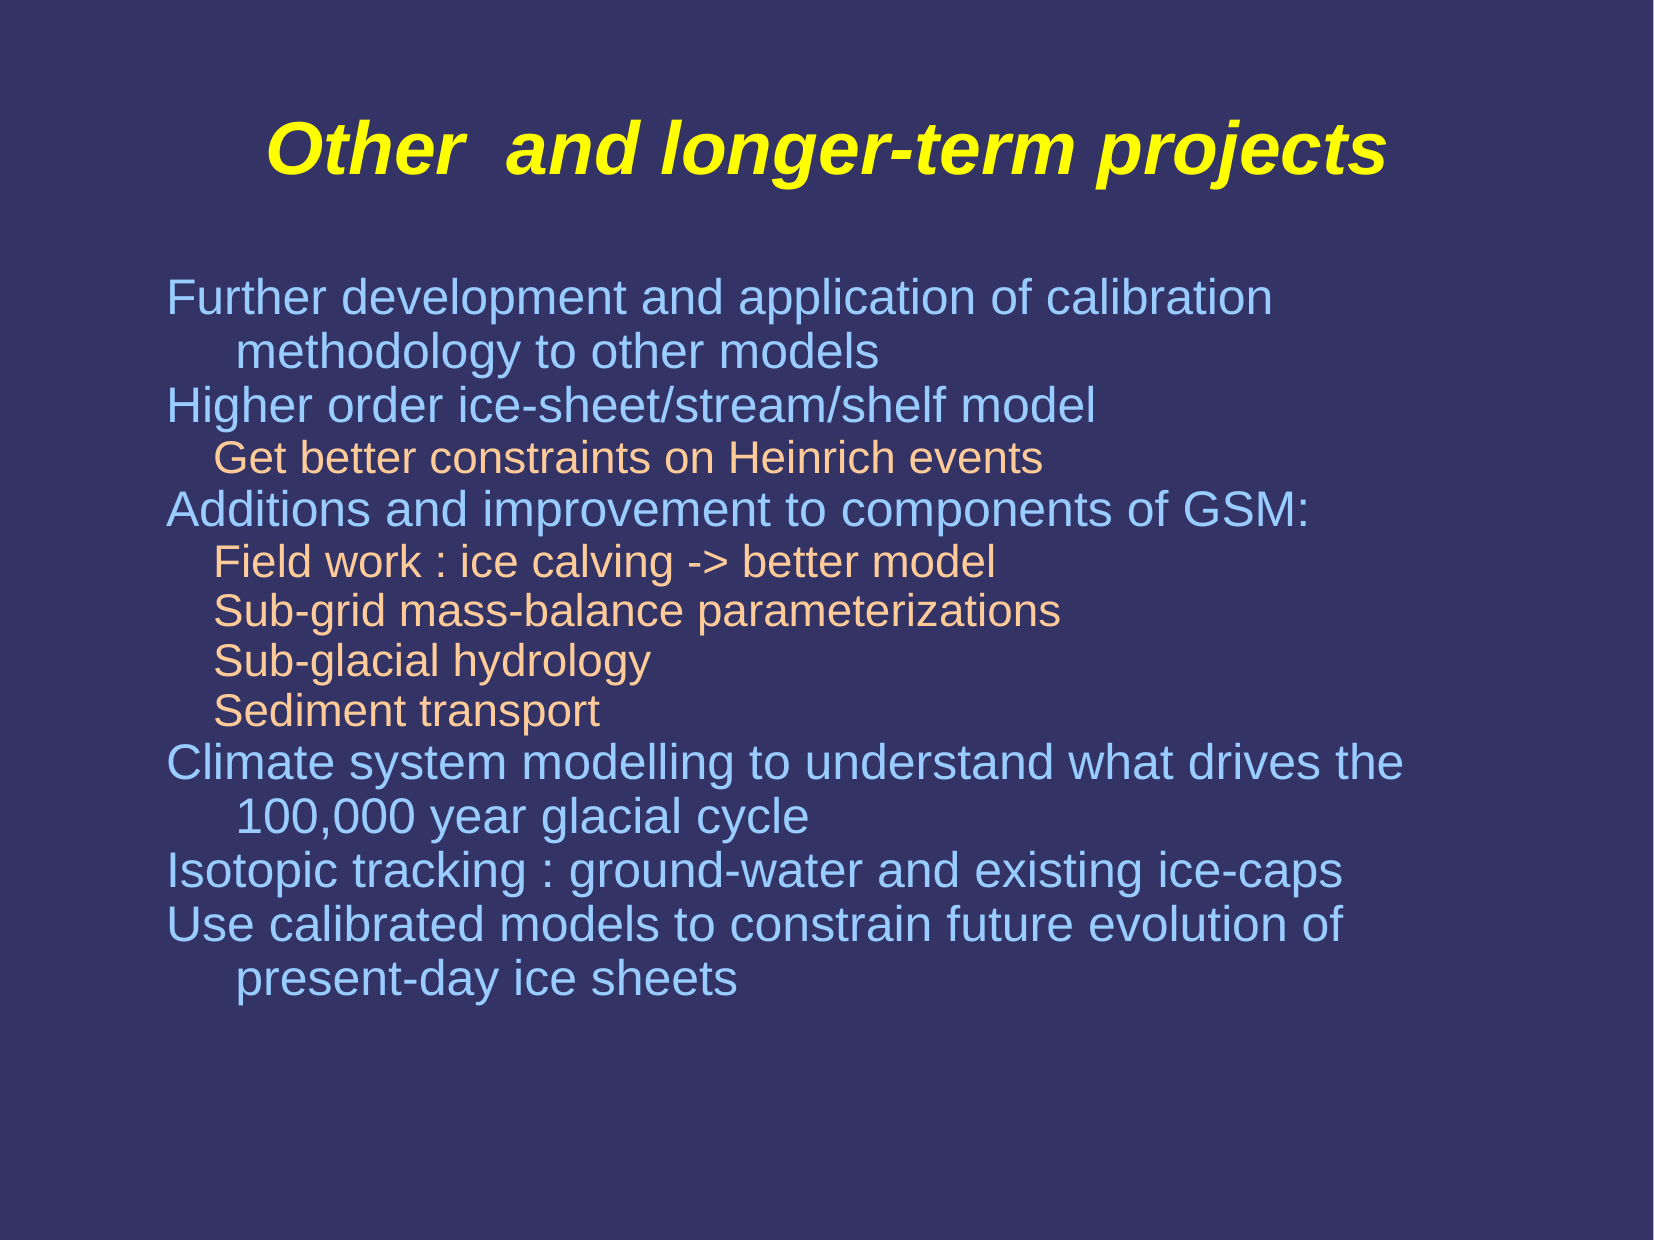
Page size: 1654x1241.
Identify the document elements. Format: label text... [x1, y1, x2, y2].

title Other and longer-term projects [121, 49, 1534, 250]
list Further development and application of calibration methodology to other models Higher order ice-sheet/stream/shelf model Get better constraints on Heinrich events Additions and improvement to components of GSM: Field work : ice calving -> better model Sub-grid mass-balance parameterizations Sub-glacial hydrology Sediment transport Climate system modelling to understand what drives the 100,000 year glacial cycle Isotopic tracking : ground-water and existing ice-caps Use calibrated models to constrain future evolution of present-day ice sheets [154, 271, 1536, 1241]
